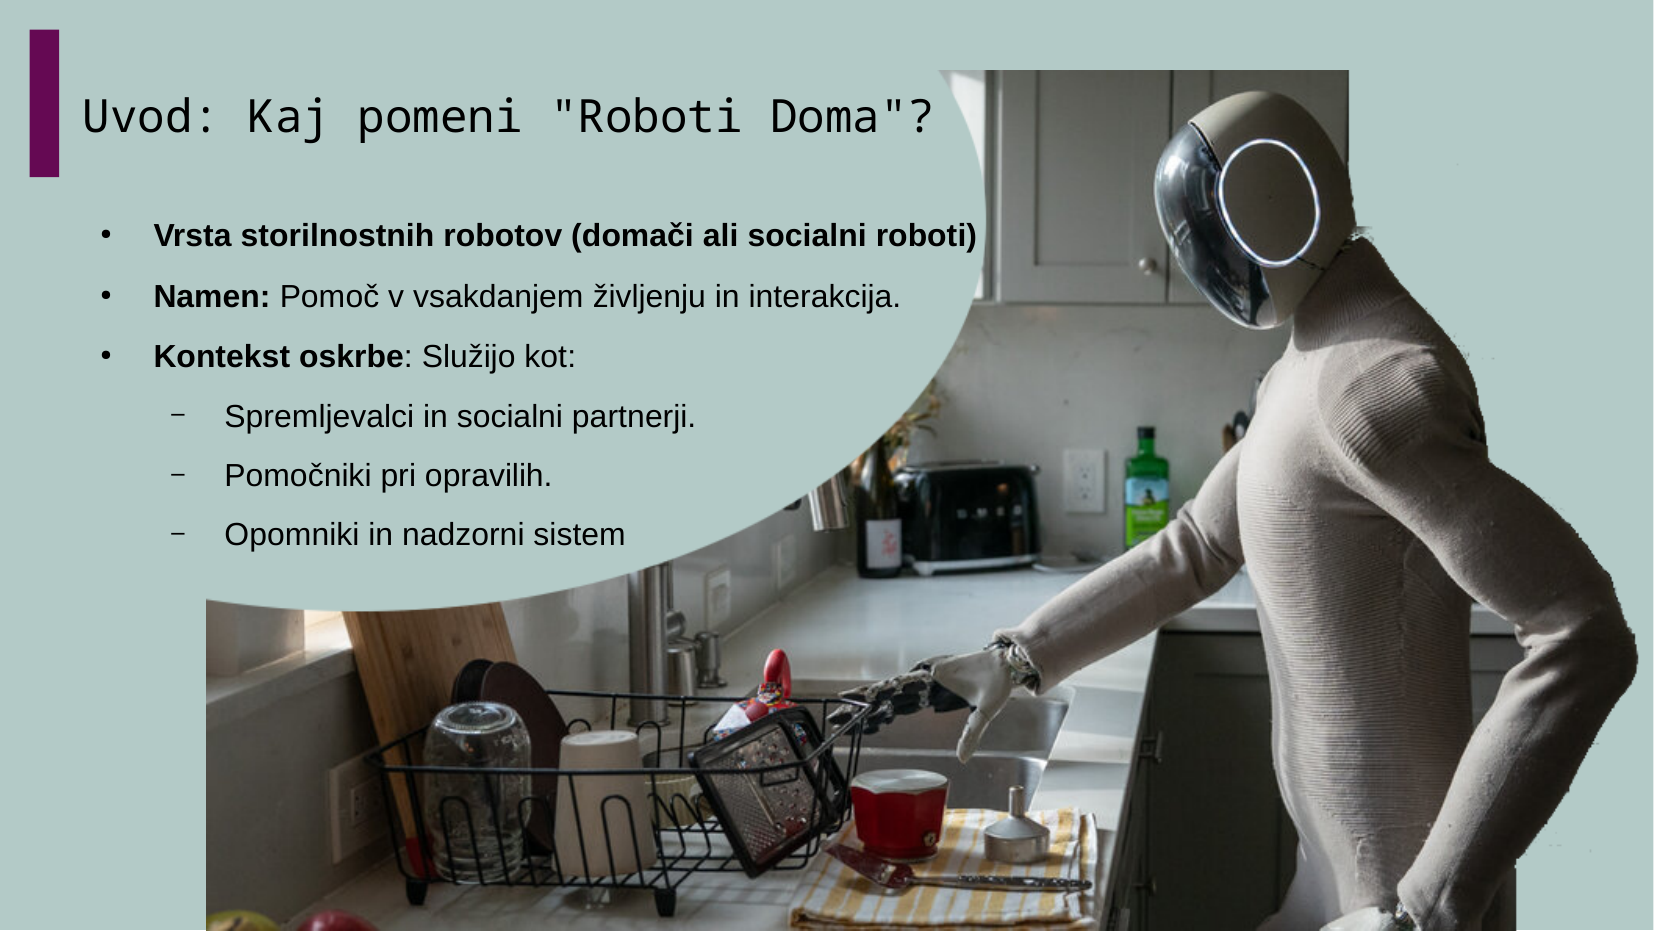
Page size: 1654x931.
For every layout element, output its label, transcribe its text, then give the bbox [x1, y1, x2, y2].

text_box [29, 29, 60, 178]
title Uvod: Kaj pomeni "Roboti Doma"? [82, 37, 1571, 193]
list Vrsta storilnostnih robotov (domači ali socialni roboti) Namen: Pomoč v vsakdanjem življenju in interakcija. Kontekst oskrbe: Služijo kot: Spremljevalci in socialni partnerji. Pomočniki pri opravilih. Opomniki in nadzorni sistem [82, 217, 206, 758]
picture [206, 70, 1654, 931]
